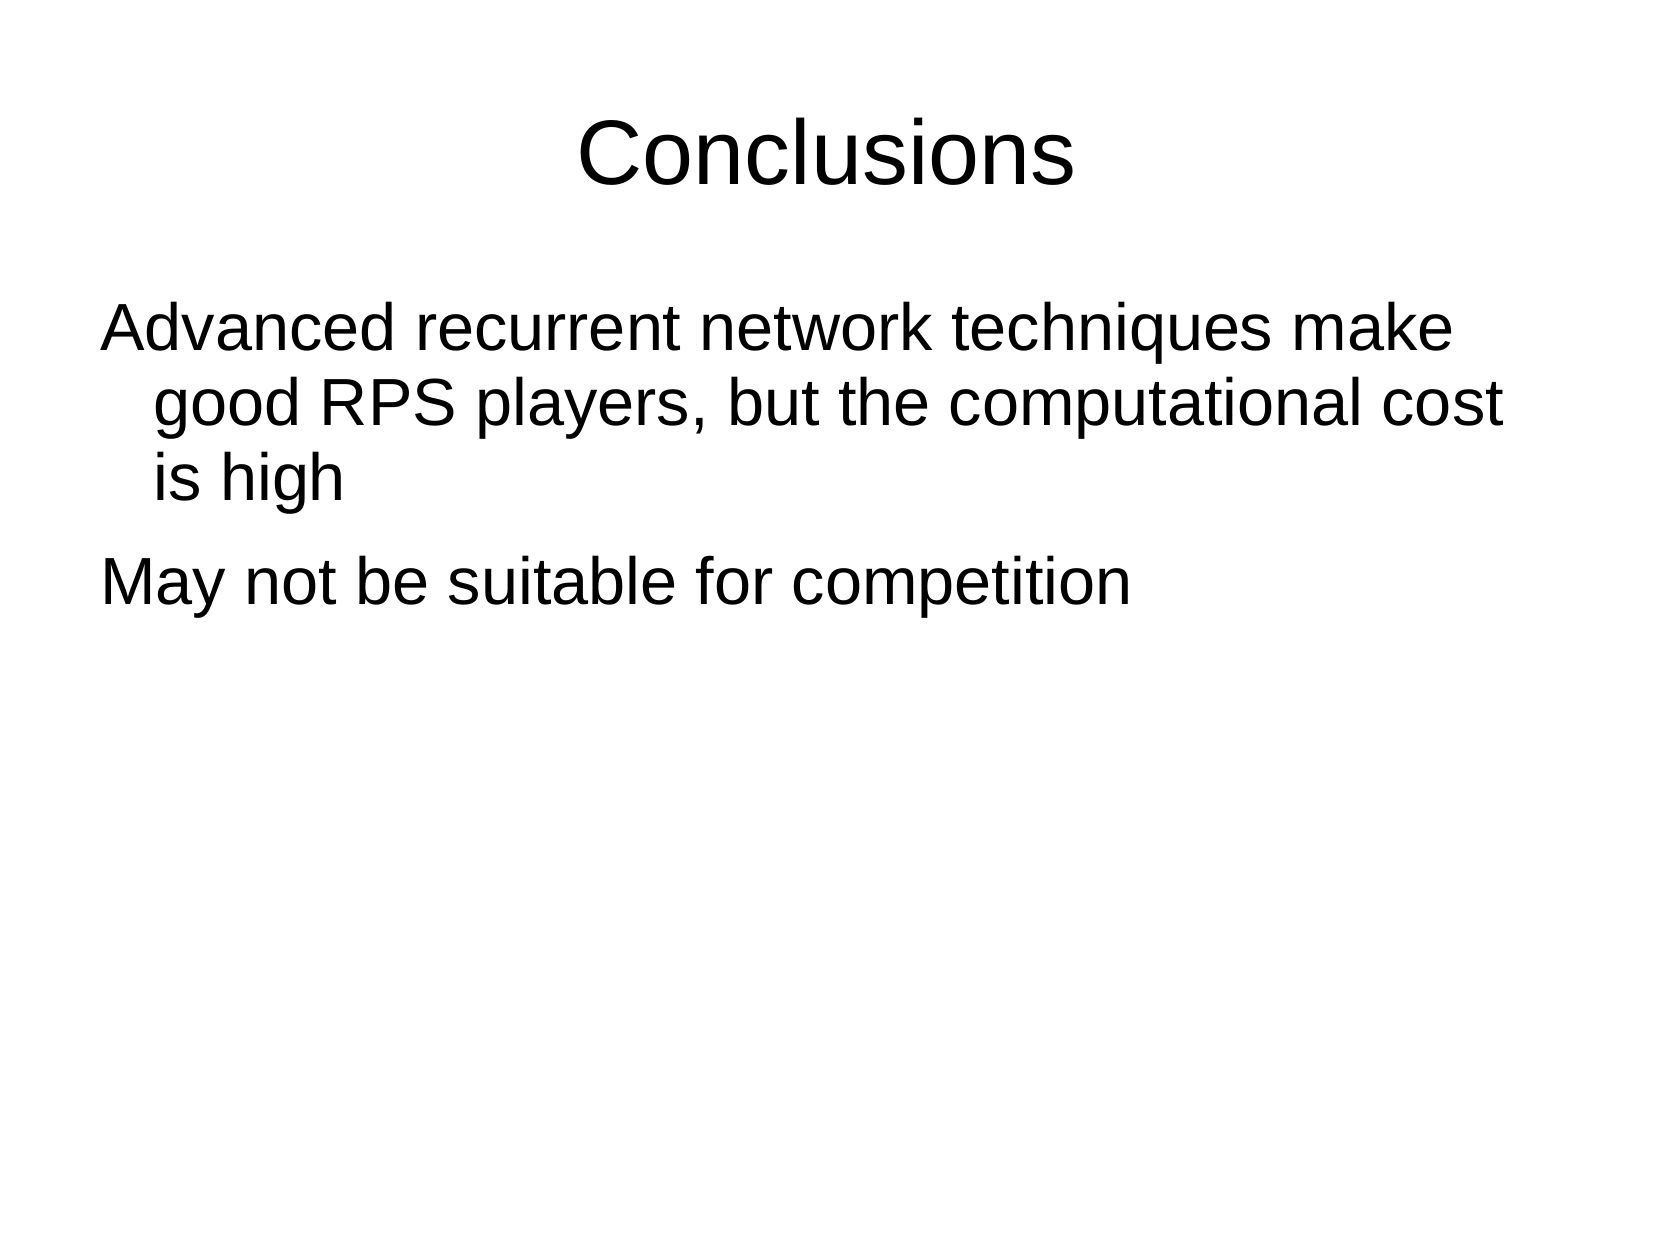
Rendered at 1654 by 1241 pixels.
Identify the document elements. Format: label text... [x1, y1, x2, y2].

title Conclusions [82, 56, 1571, 250]
list Advanced recurrent network techniques make good RPS players, but the computational cost is high May not be suitable for competition [82, 290, 1571, 1094]
